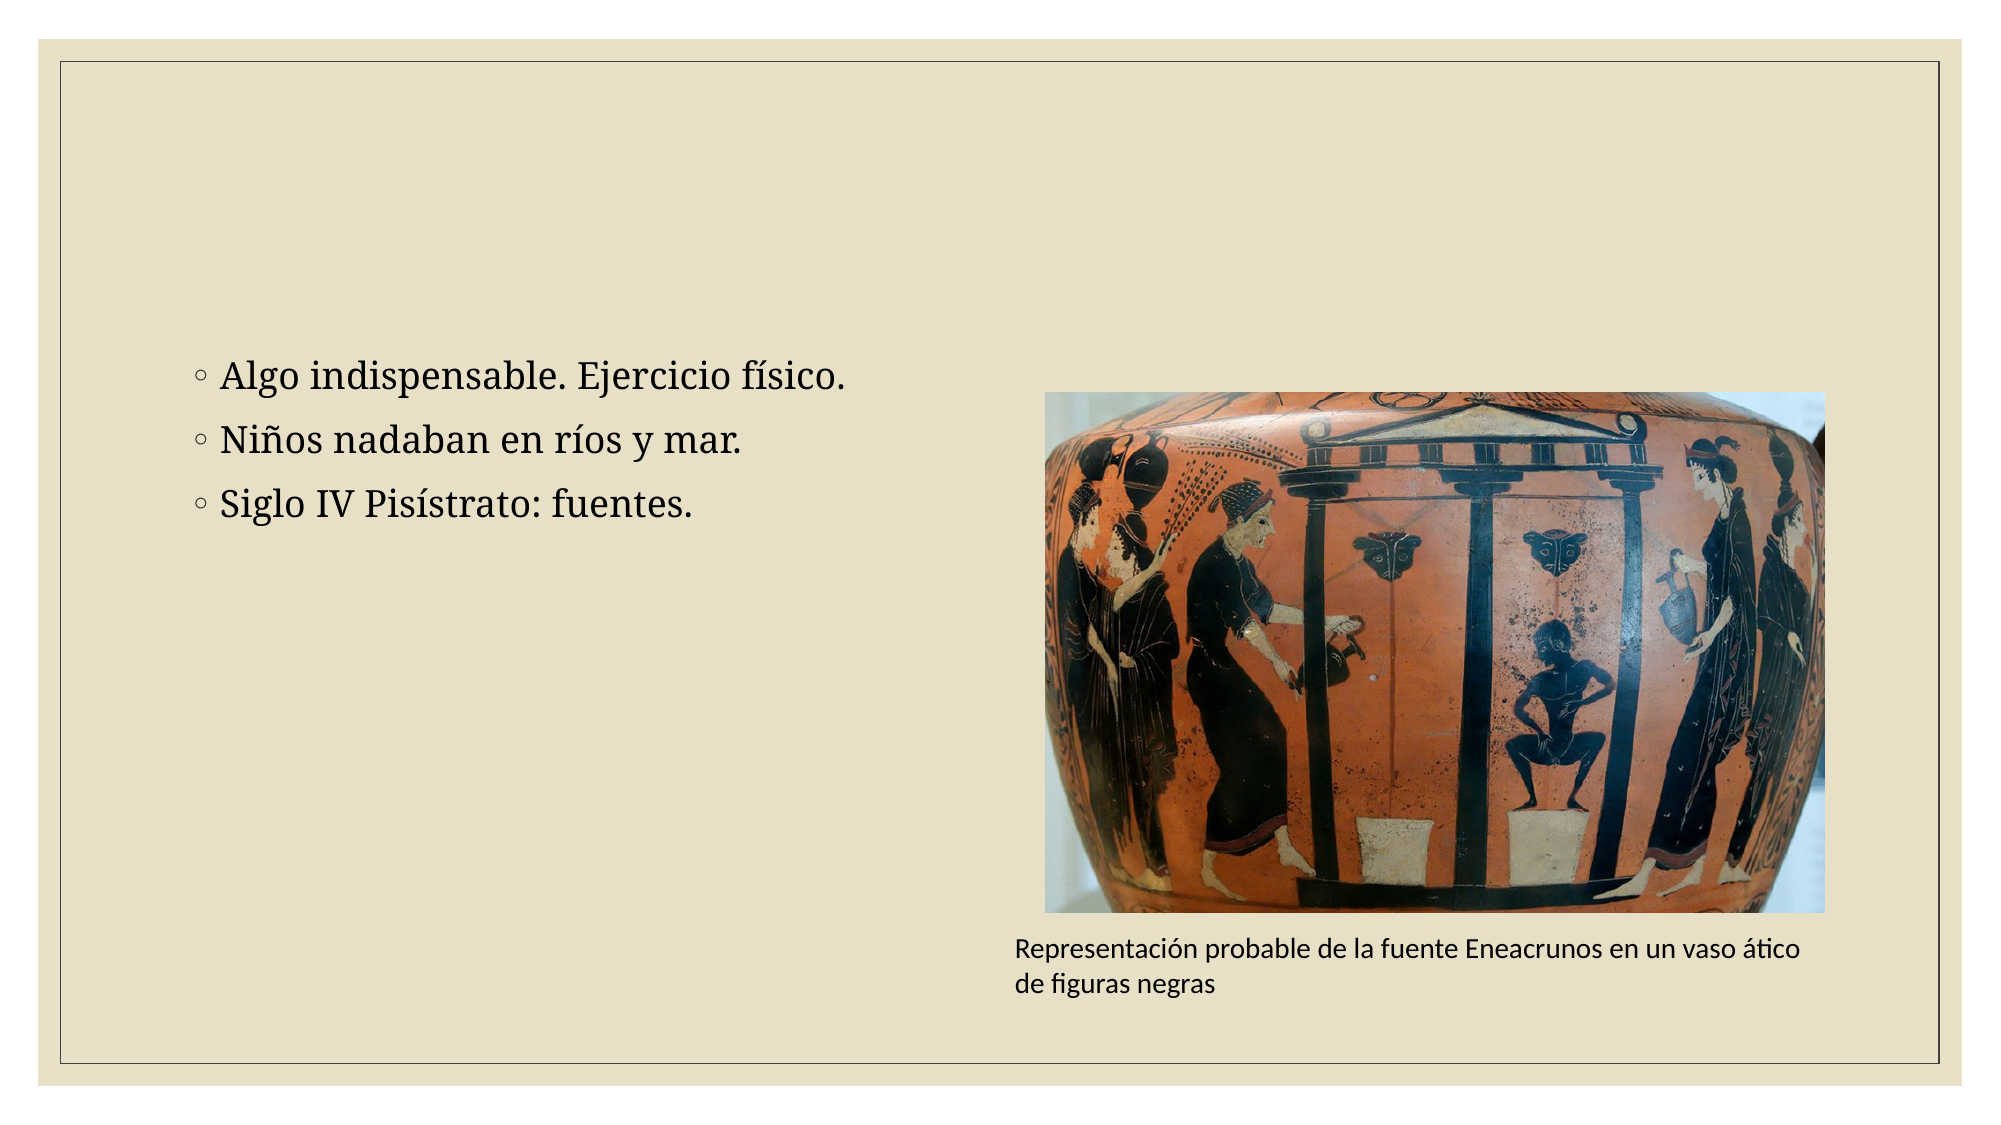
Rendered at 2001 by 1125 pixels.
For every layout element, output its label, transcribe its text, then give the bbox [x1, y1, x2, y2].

picture [1045, 392, 1825, 913]
list Algo indispensable. Ejercicio físico. Niños nadaban en ríos y mar. Siglo IV Pisístrato: fuentes. [174, 345, 955, 961]
text_box Representación probable de la fuente Eneacrunos en un vaso ático de figuras negras [999, 921, 1825, 1008]
